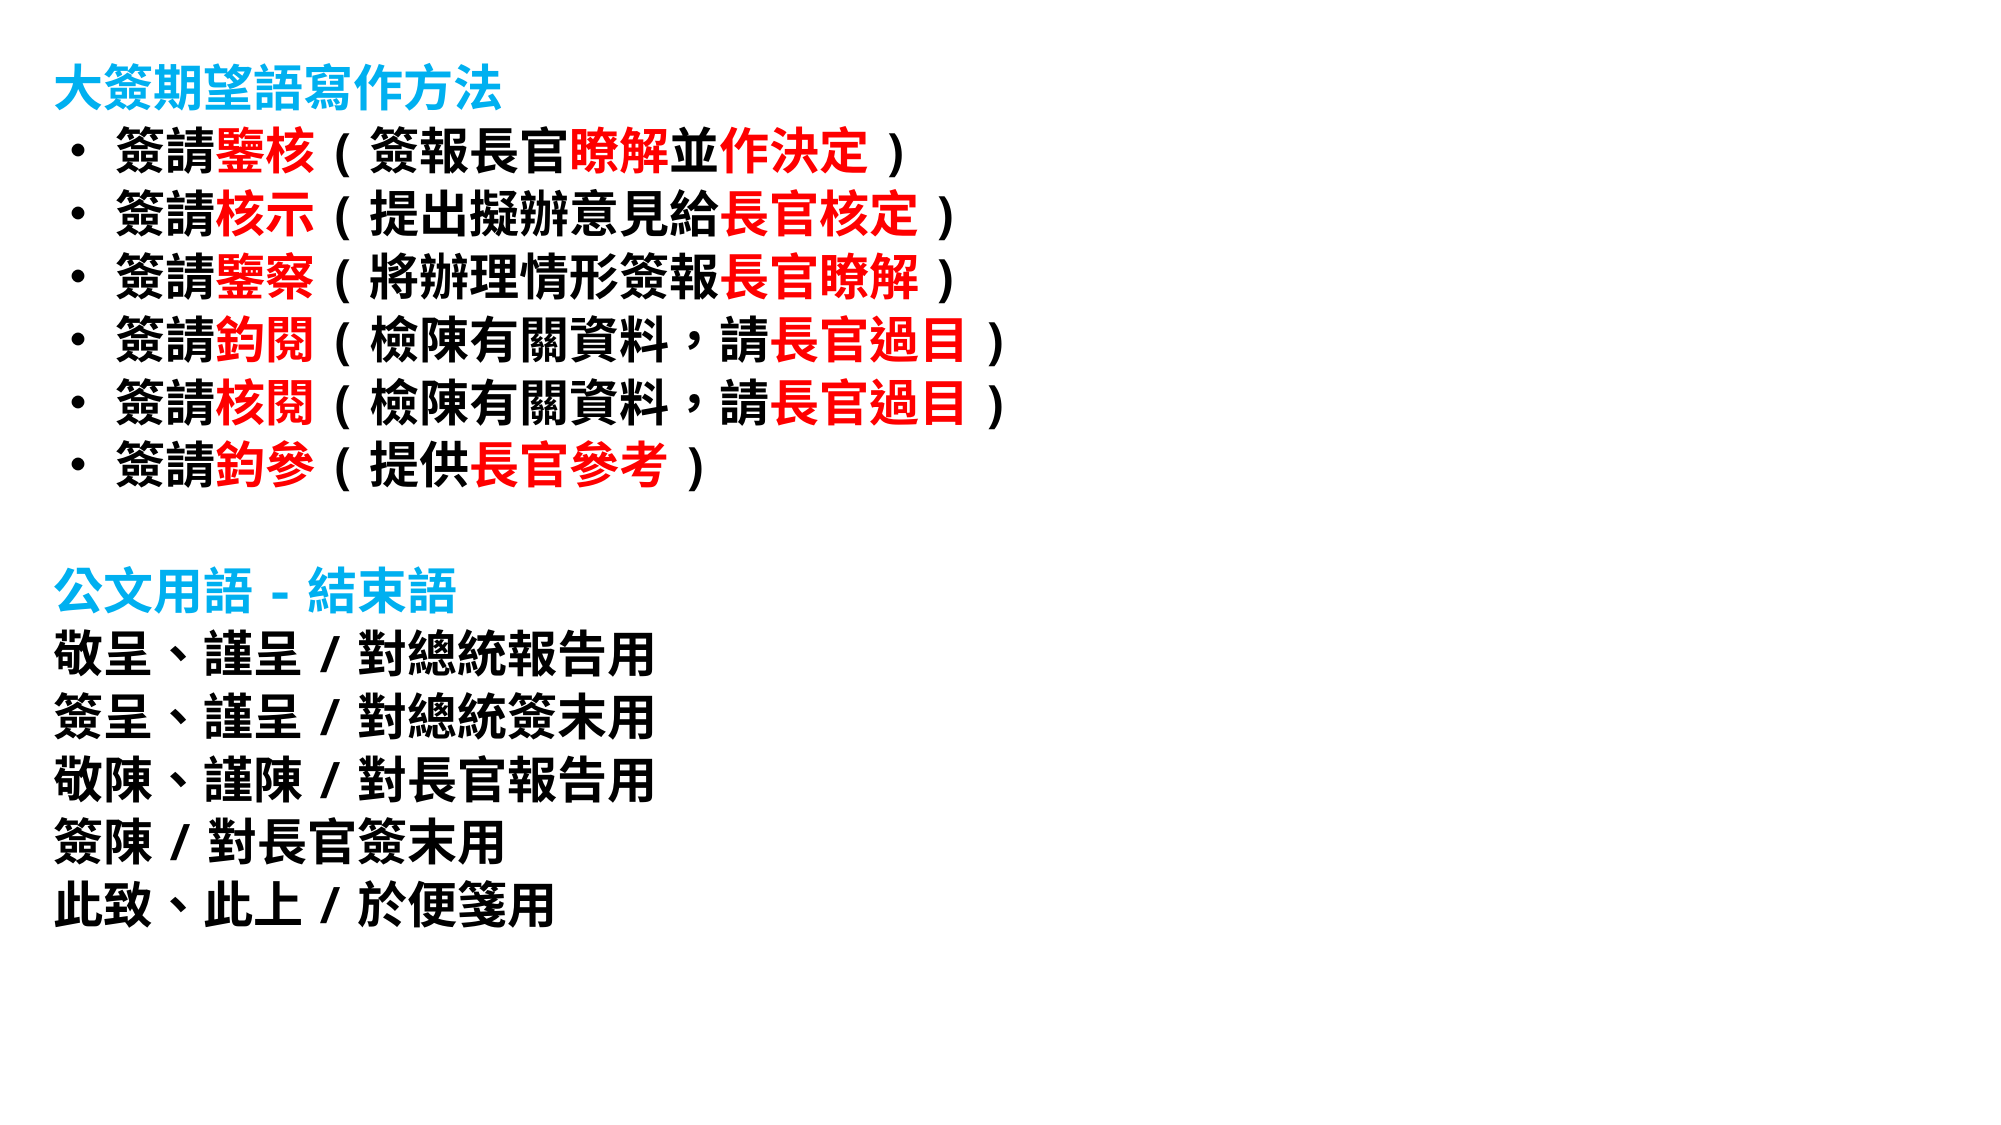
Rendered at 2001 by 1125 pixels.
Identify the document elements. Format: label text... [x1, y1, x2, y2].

list 大簽期望語寫作方法 •簽請鑒核(簽報長官瞭解並作決定) •簽請核示(提出擬辦意見給長官核定) •簽請鑒察(將辦理情形簽報長官瞭解) •簽請鈞閱(檢陳有關資料，請長官過目) •簽請核閱(檢陳有關資料，請長官過目) •簽請鈞參(提供長官參考) 公文用語-結束語 敬呈、謹呈/對總統報告用 簽呈、謹呈/對總統簽末用 敬陳、謹陳/對長官報告用 簽陳/對長官簽末用 此致、此上/於便箋用 [38, 65, 1859, 977]
